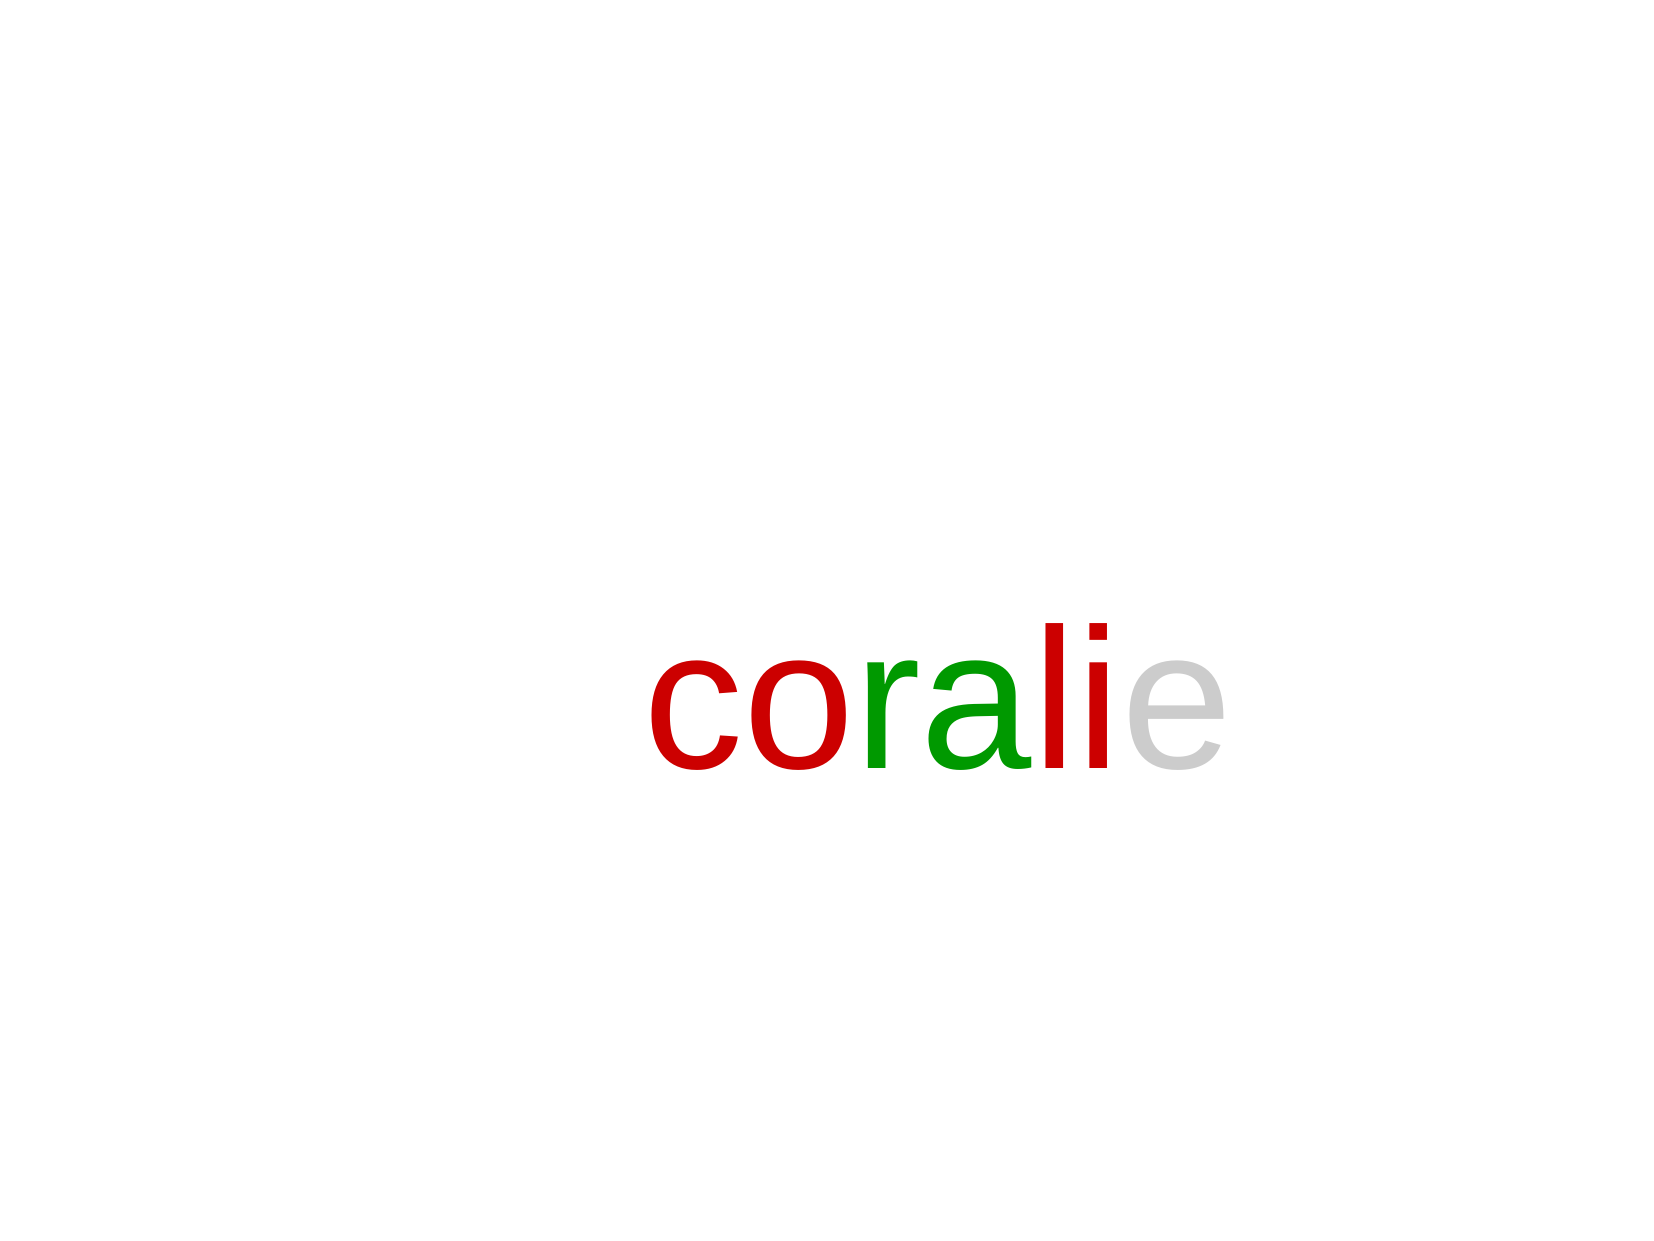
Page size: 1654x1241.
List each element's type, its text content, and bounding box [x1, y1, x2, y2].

subtitle coralie [82, 290, 1571, 1109]
